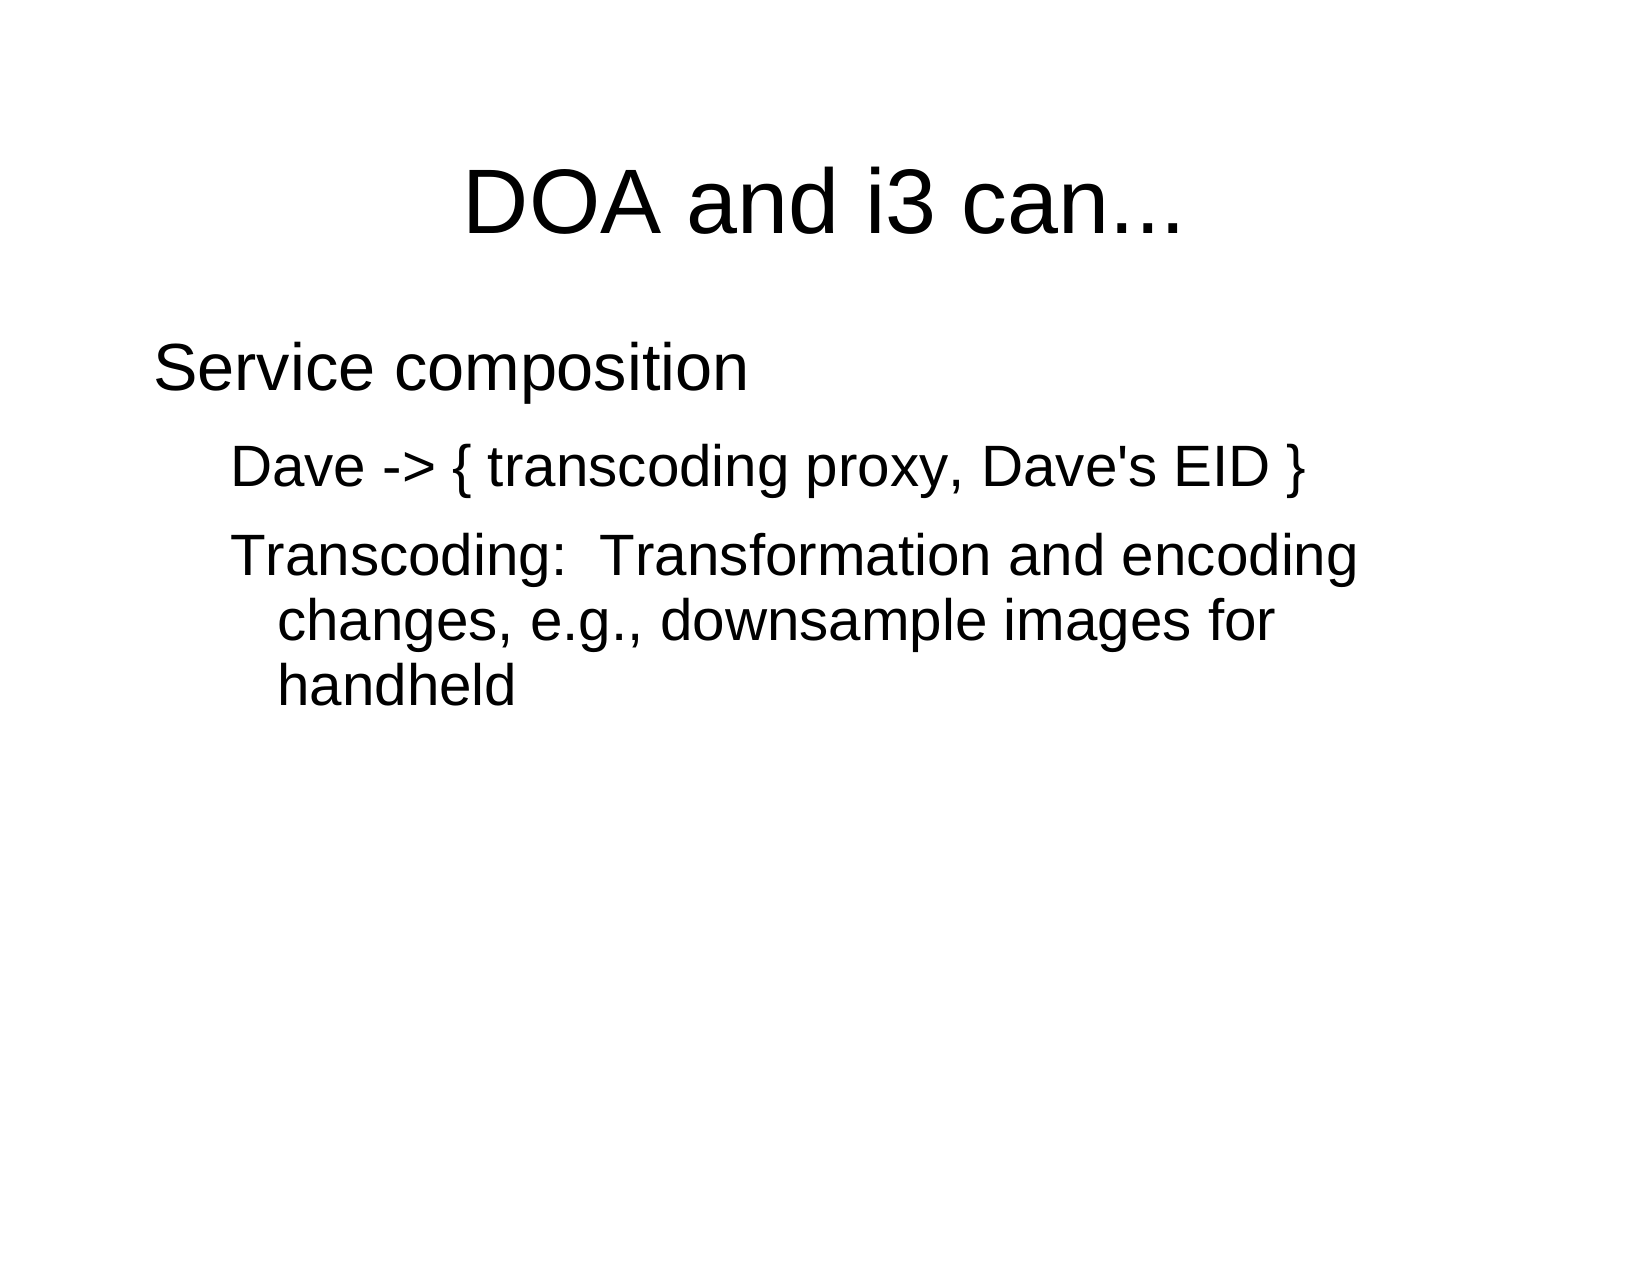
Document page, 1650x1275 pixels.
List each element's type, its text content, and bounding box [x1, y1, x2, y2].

list Service composition Dave -> { transcoding proxy, Dave's EID } Transcoding: Transformation and encoding changes, e.g., downsample images for handheld [135, 329, 1515, 1079]
title DOA and i3 can... [135, 112, 1515, 291]
